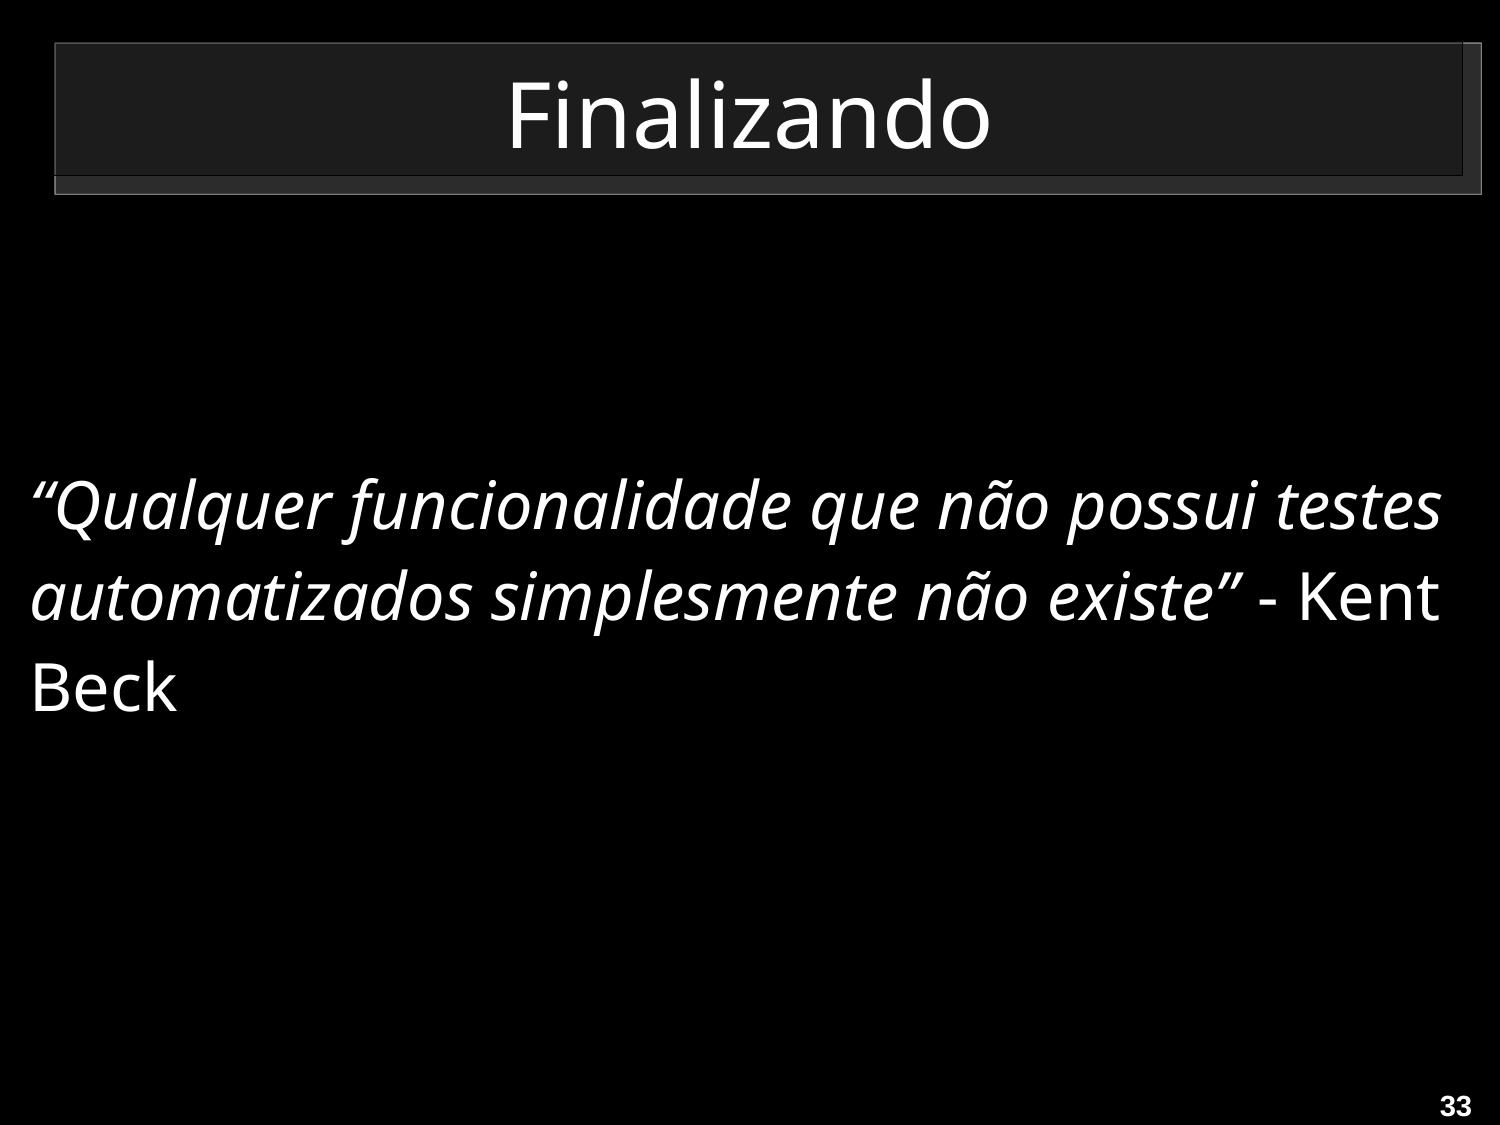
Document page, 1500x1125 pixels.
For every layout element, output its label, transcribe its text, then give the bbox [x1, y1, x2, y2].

list “Qualquer funcionalidade que não possui testes automatizados simplesmente não existe” - Kent Beck [29, 243, 1470, 1031]
title Finalizando [29, 38, 1470, 188]
